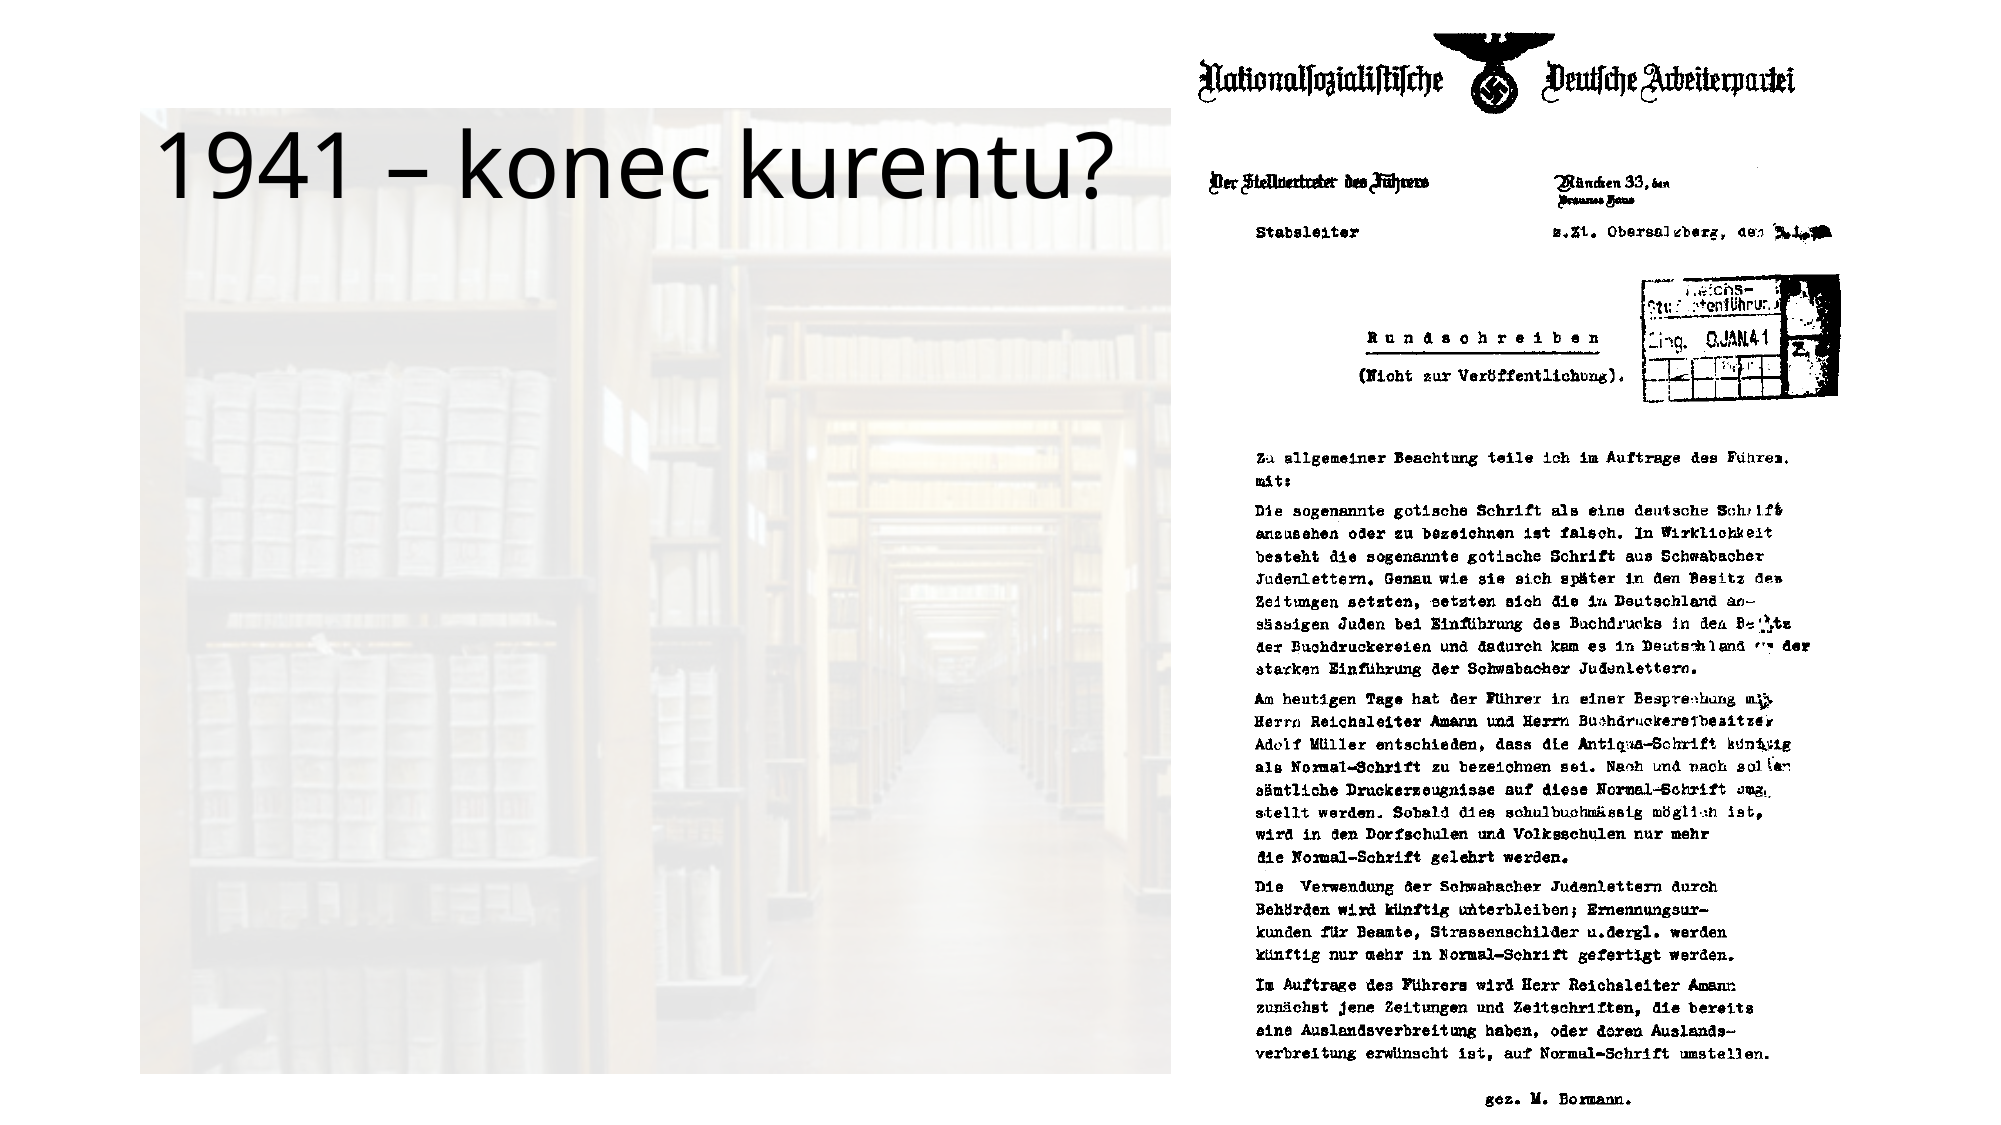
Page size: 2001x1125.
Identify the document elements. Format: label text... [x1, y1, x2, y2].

title 1941 – konec kurentu? [137, 59, 1171, 278]
picture [140, 20, 1863, 1125]
